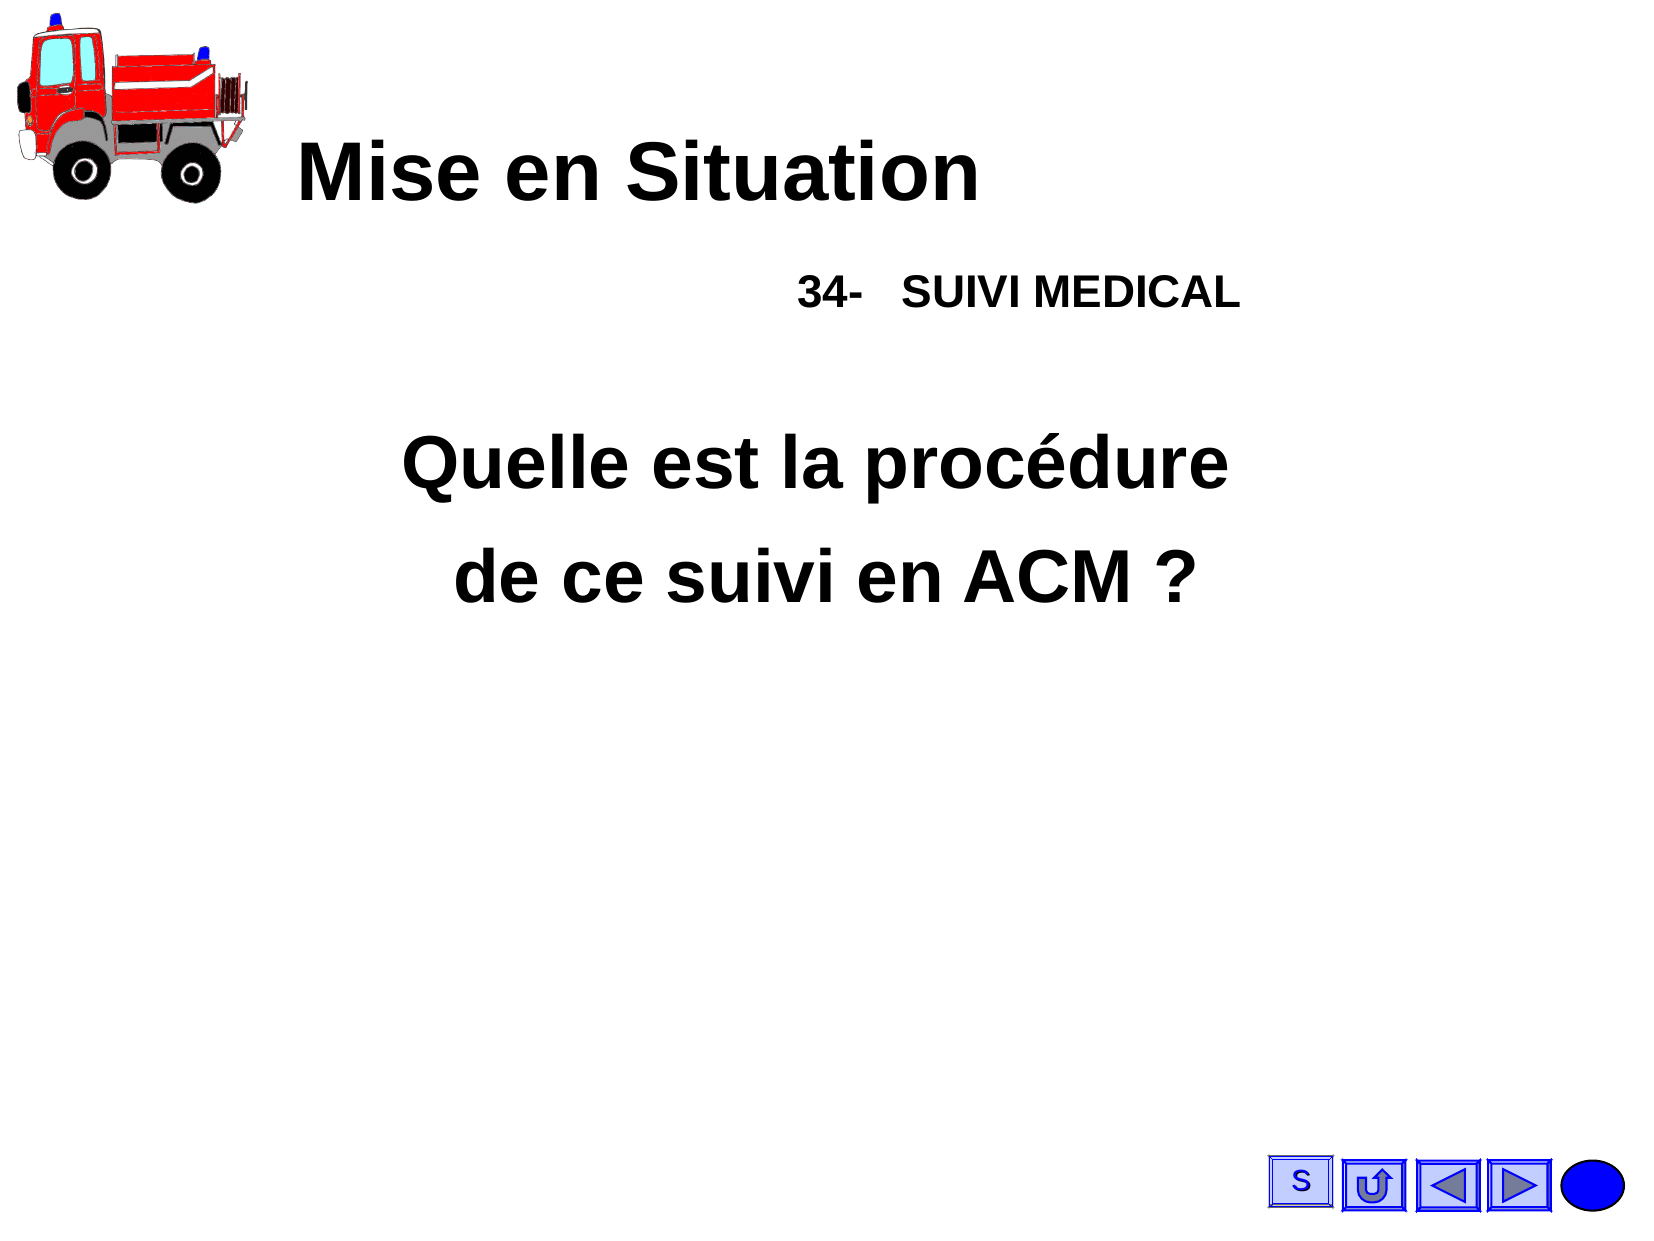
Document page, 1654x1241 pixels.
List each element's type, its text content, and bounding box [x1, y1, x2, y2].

text_box Mise en Situation [281, 118, 1020, 227]
picture [8, 8, 257, 216]
text_box [1561, 1160, 1625, 1211]
text_box 34- SUIVI MEDICAL [797, 265, 1359, 341]
list Quelle est la procédure de ce suivi en ACM ? [177, 413, 1477, 753]
